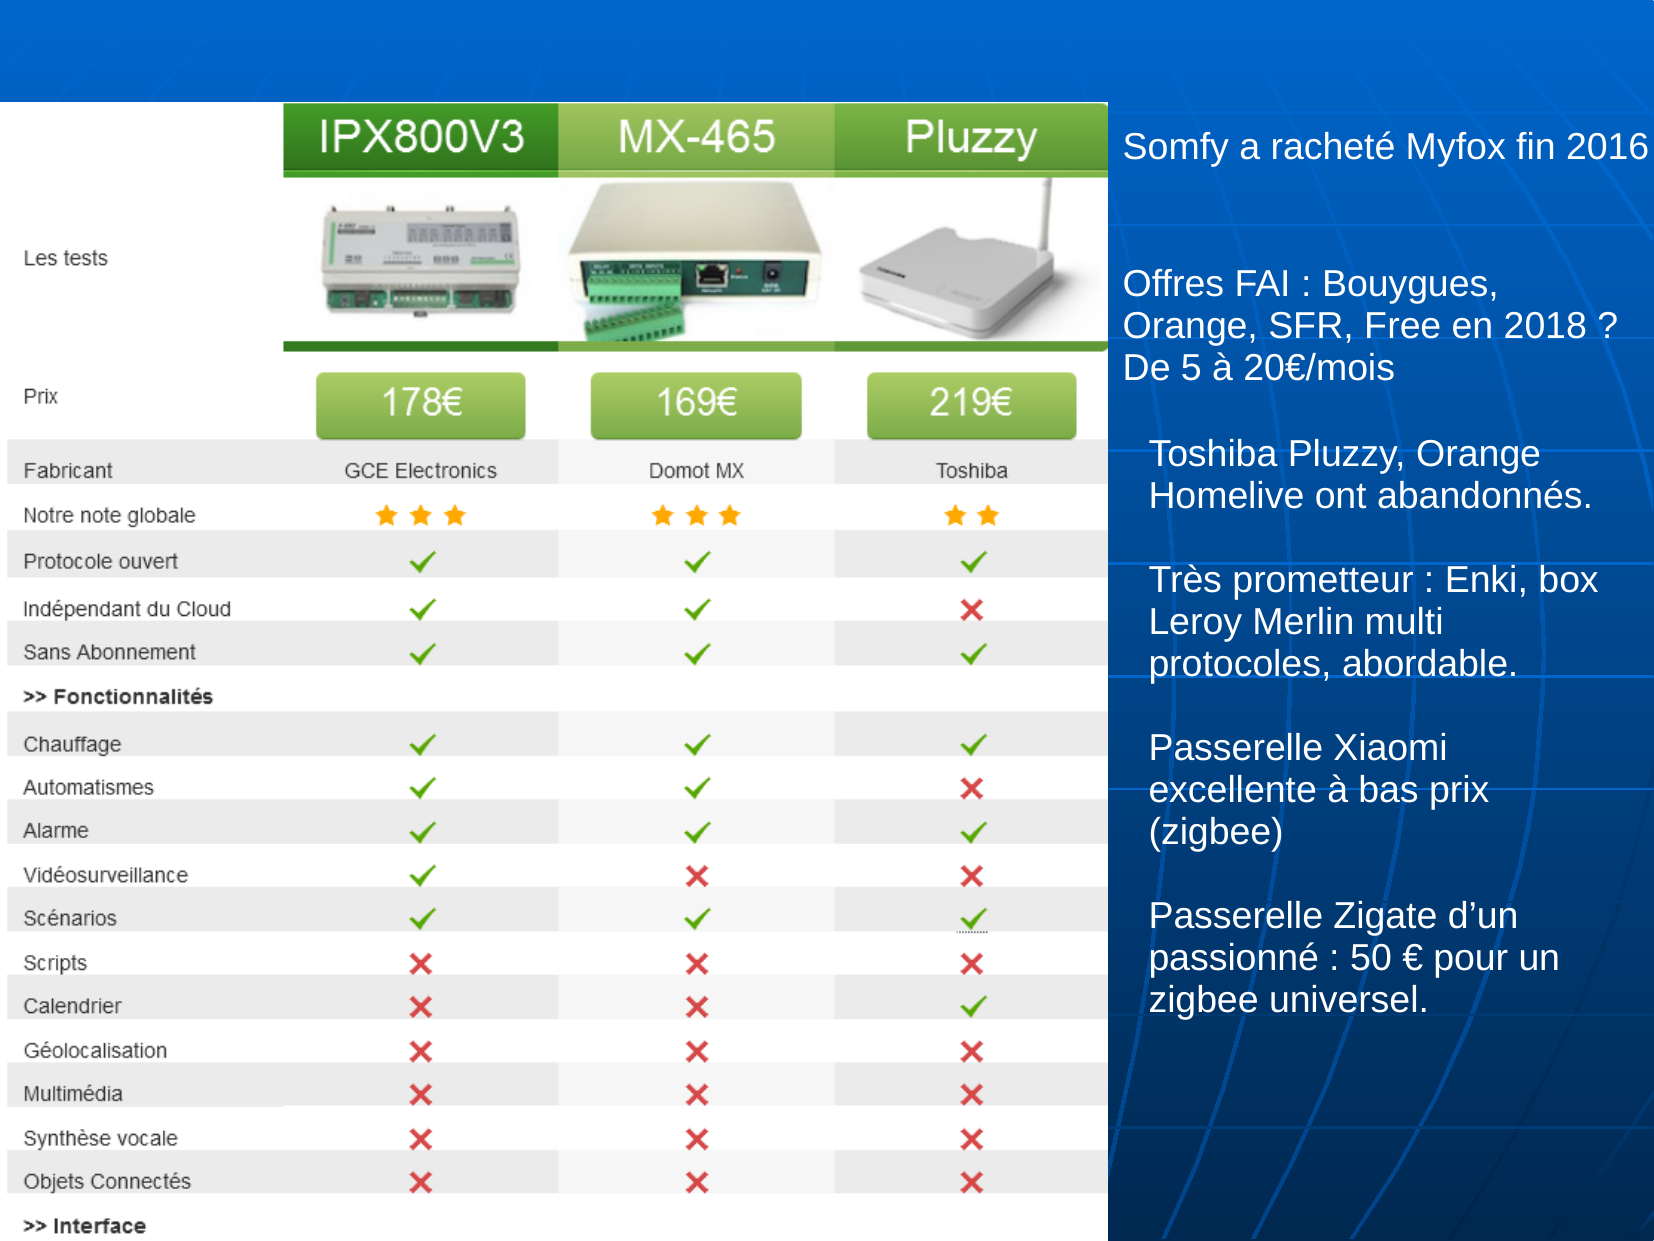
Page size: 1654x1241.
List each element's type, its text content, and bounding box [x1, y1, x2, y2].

text_box Toshiba Pluzzy, Orange Homelive ont abandonnés. Très prometteur : Enki, box Leroy Merlin multi protocoles, abordable. Passerelle Xiaomi excellente à bas prix (zigbee) Passerelle Zigate d’un passionné : 50 € pour un zigbee universel. [1133, 425, 1619, 1028]
text_box Offres FAI : Bouygues, Orange, SFR, Free en 2018 ? De 5 à 20€/mois [1107, 255, 1634, 414]
picture [0, 102, 1108, 1241]
text_box Somfy a racheté Myfox fin 2016 [1107, 118, 1654, 175]
